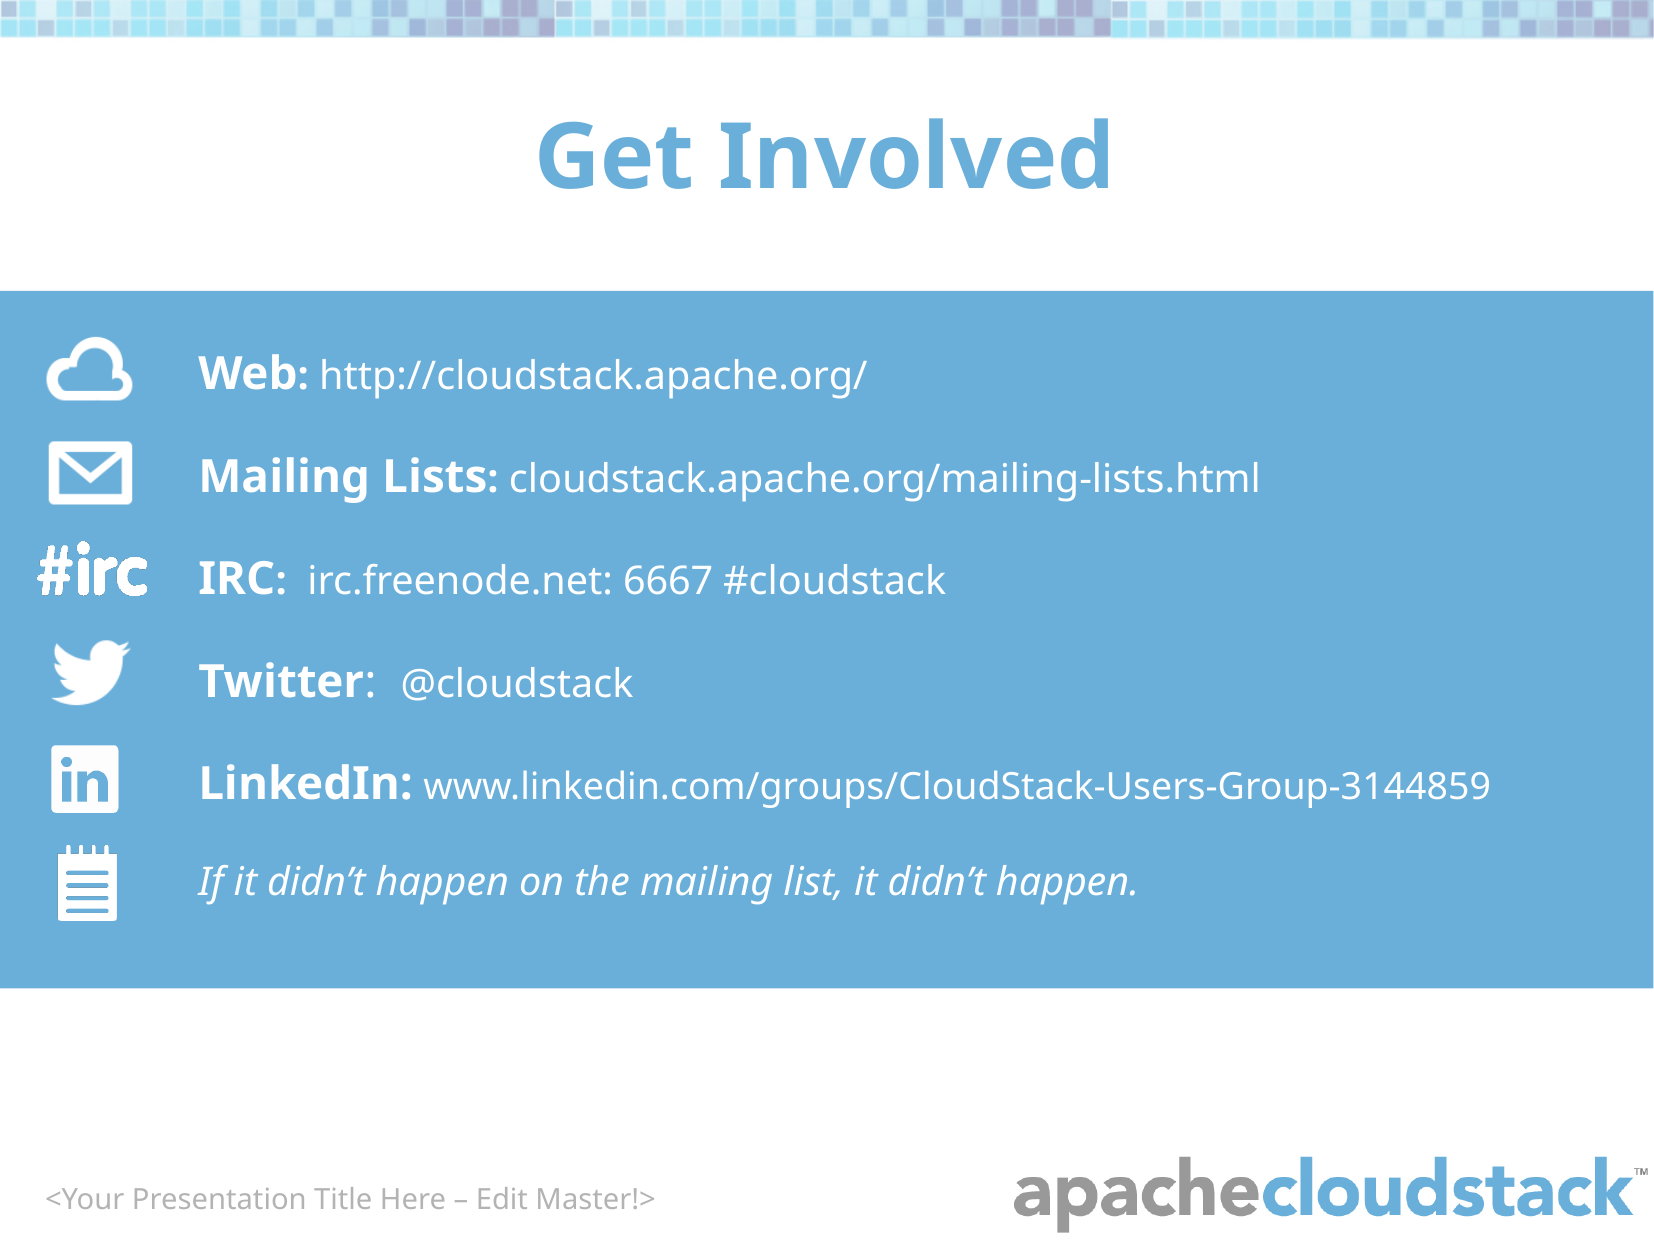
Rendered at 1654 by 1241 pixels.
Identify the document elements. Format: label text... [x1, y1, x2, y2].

text_box Web: http://cloudstack.apache.org/ Mailing Lists: cloudstack.apache.org/mailing-lists.html IRC: irc.freenode.net: 6667 #cloudstack Twitter: @cloudstack LinkedIn: www.linkedin.com/groups/CloudStack-Users-Group-3144859 If it didn’t happen on the mailing list, it didn’t happen. [183, 336, 1508, 1054]
picture [0, 614, 163, 921]
picture [37, 541, 147, 596]
picture [1014, 1156, 1648, 1233]
picture [37, 321, 144, 527]
title Get Involved [45, 49, 1606, 257]
text_box [0, 290, 1654, 989]
